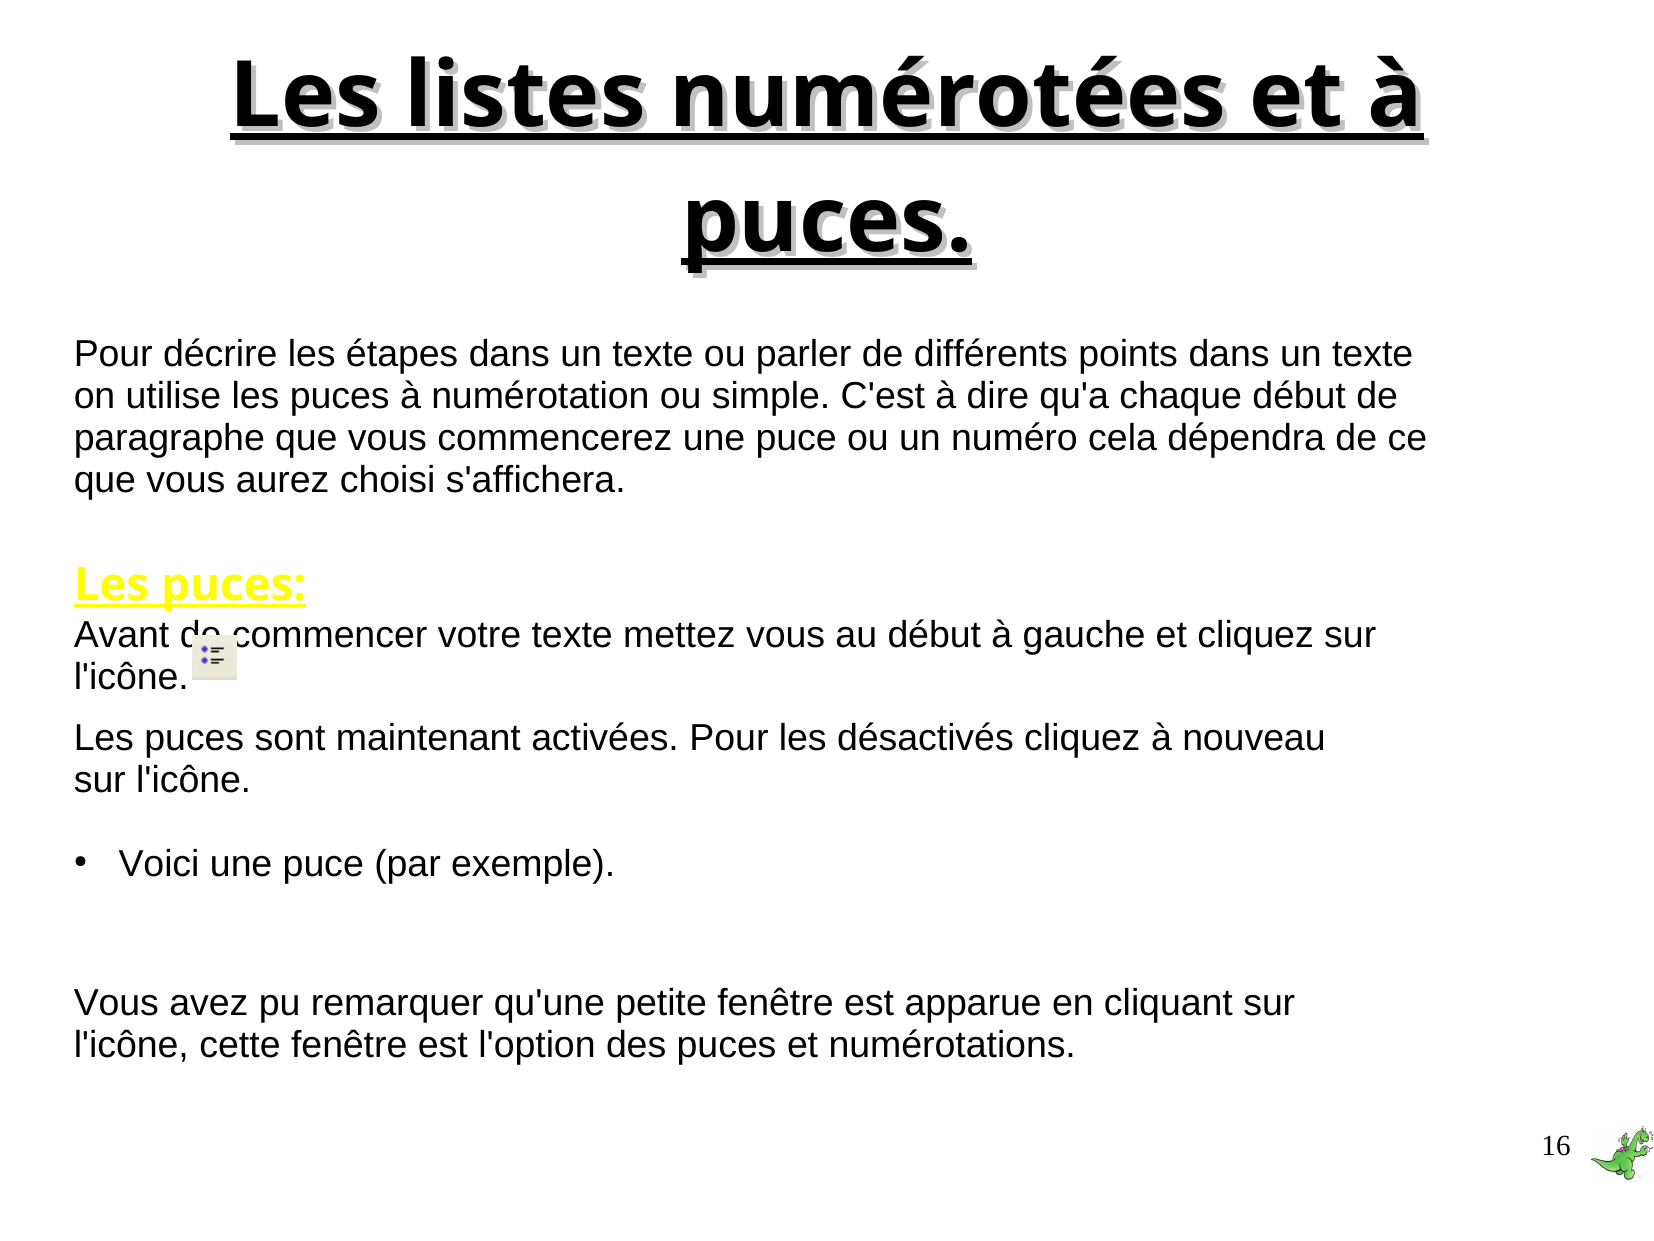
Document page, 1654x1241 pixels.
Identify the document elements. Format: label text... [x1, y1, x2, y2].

text_box Vous avez pu remarquer qu'une petite fenêtre est apparue en cliquant sur l'icône, cette fenêtre est l'option des puces et numérotations. [59, 974, 1359, 1074]
text_box [88, 944, 1447, 1016]
text_box Pour décrire les étapes dans un texte ou parler de différents points dans un texte on utilise les puces à numérotation ou simple. C'est à dire qu'a chaque début de paragraphe que vous commencerez une puce ou un numéro cela dépendra de ce que vous aurez choisi s'affichera. Les puces: Avant de commencer votre texte mettez vous au début à gauche et cliquez sur l'icône. [59, 324, 1477, 693]
picture [1590, 1124, 1654, 1182]
picture [192, 635, 237, 680]
title Les listes numérotées et à puces. [82, 25, 1571, 281]
text_box Les puces sont maintenant activées. Pour les désactivés cliquez à nouveau sur l'icône. Voici une puce (par exemple). [59, 708, 1388, 892]
